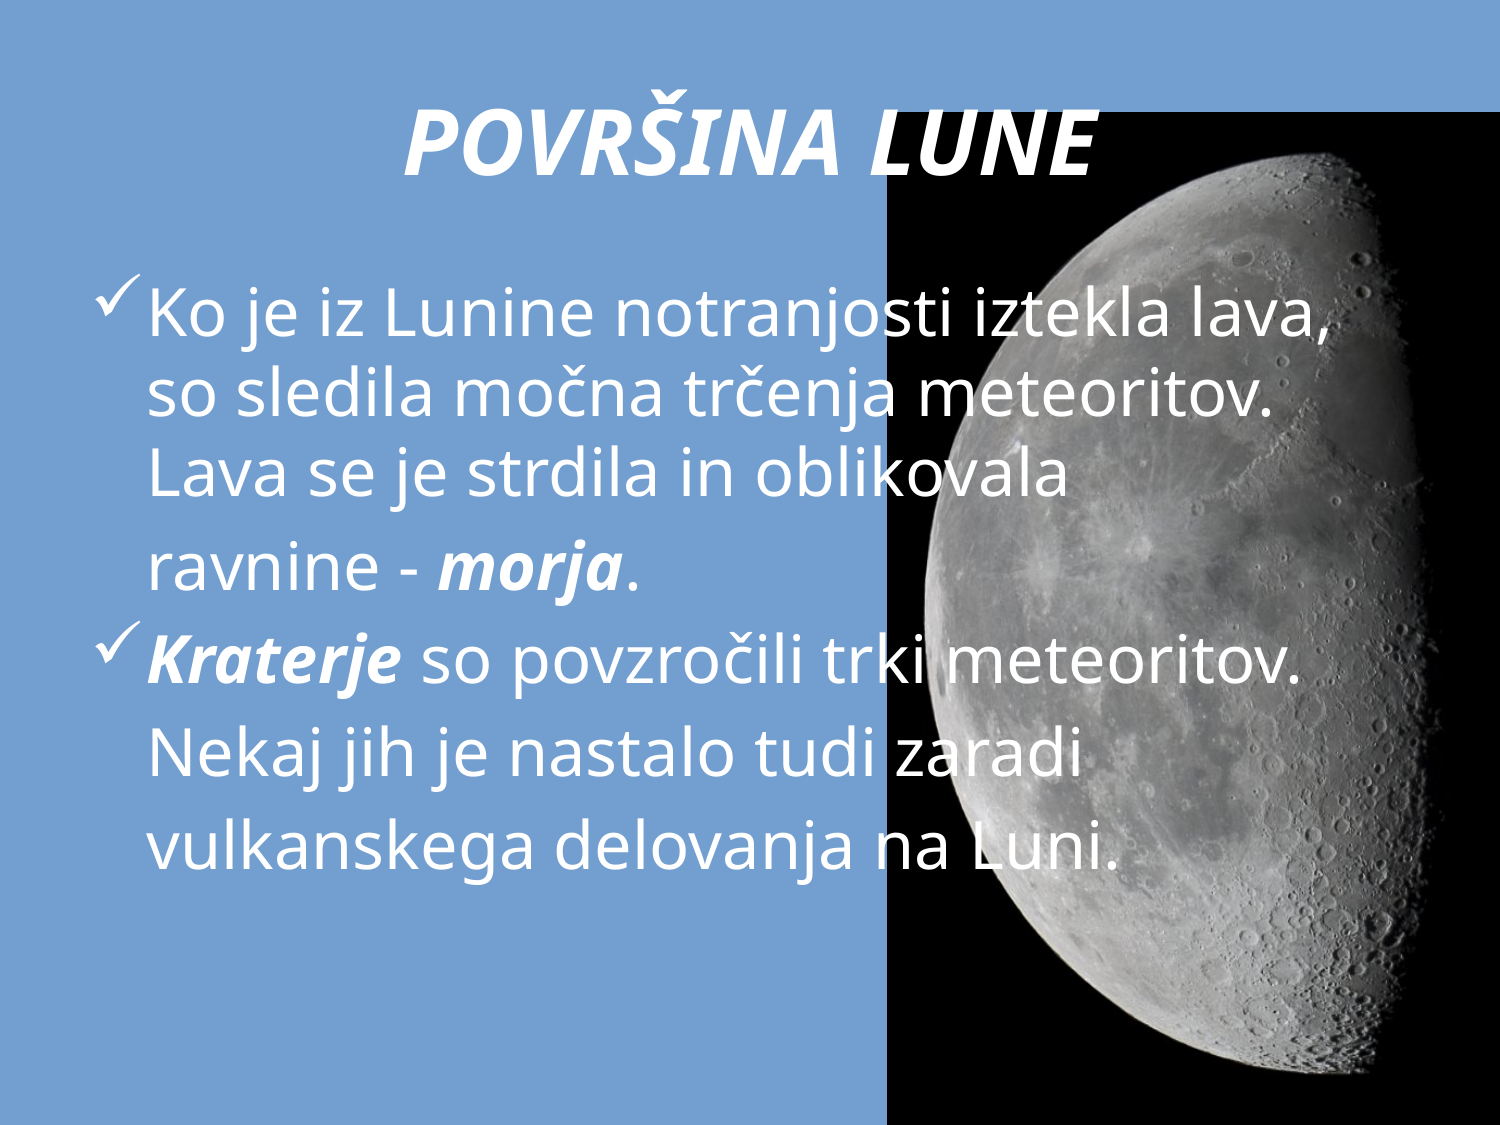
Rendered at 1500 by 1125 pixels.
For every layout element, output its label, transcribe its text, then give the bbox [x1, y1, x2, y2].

list Ko je iz Lunine notranjosti iztekla lava, so sledila močna trčenja meteoritov. Lava se je strdila in oblikovala ravnine - morja. Kraterje so povzročili trki meteoritov. Nekaj jih je nastalo tudi zaradi vulkanskega delovanja na Luni. [75, 262, 1425, 1005]
picture [887, 112, 1500, 1125]
title POVRŠINA LUNE [75, 45, 1425, 233]
